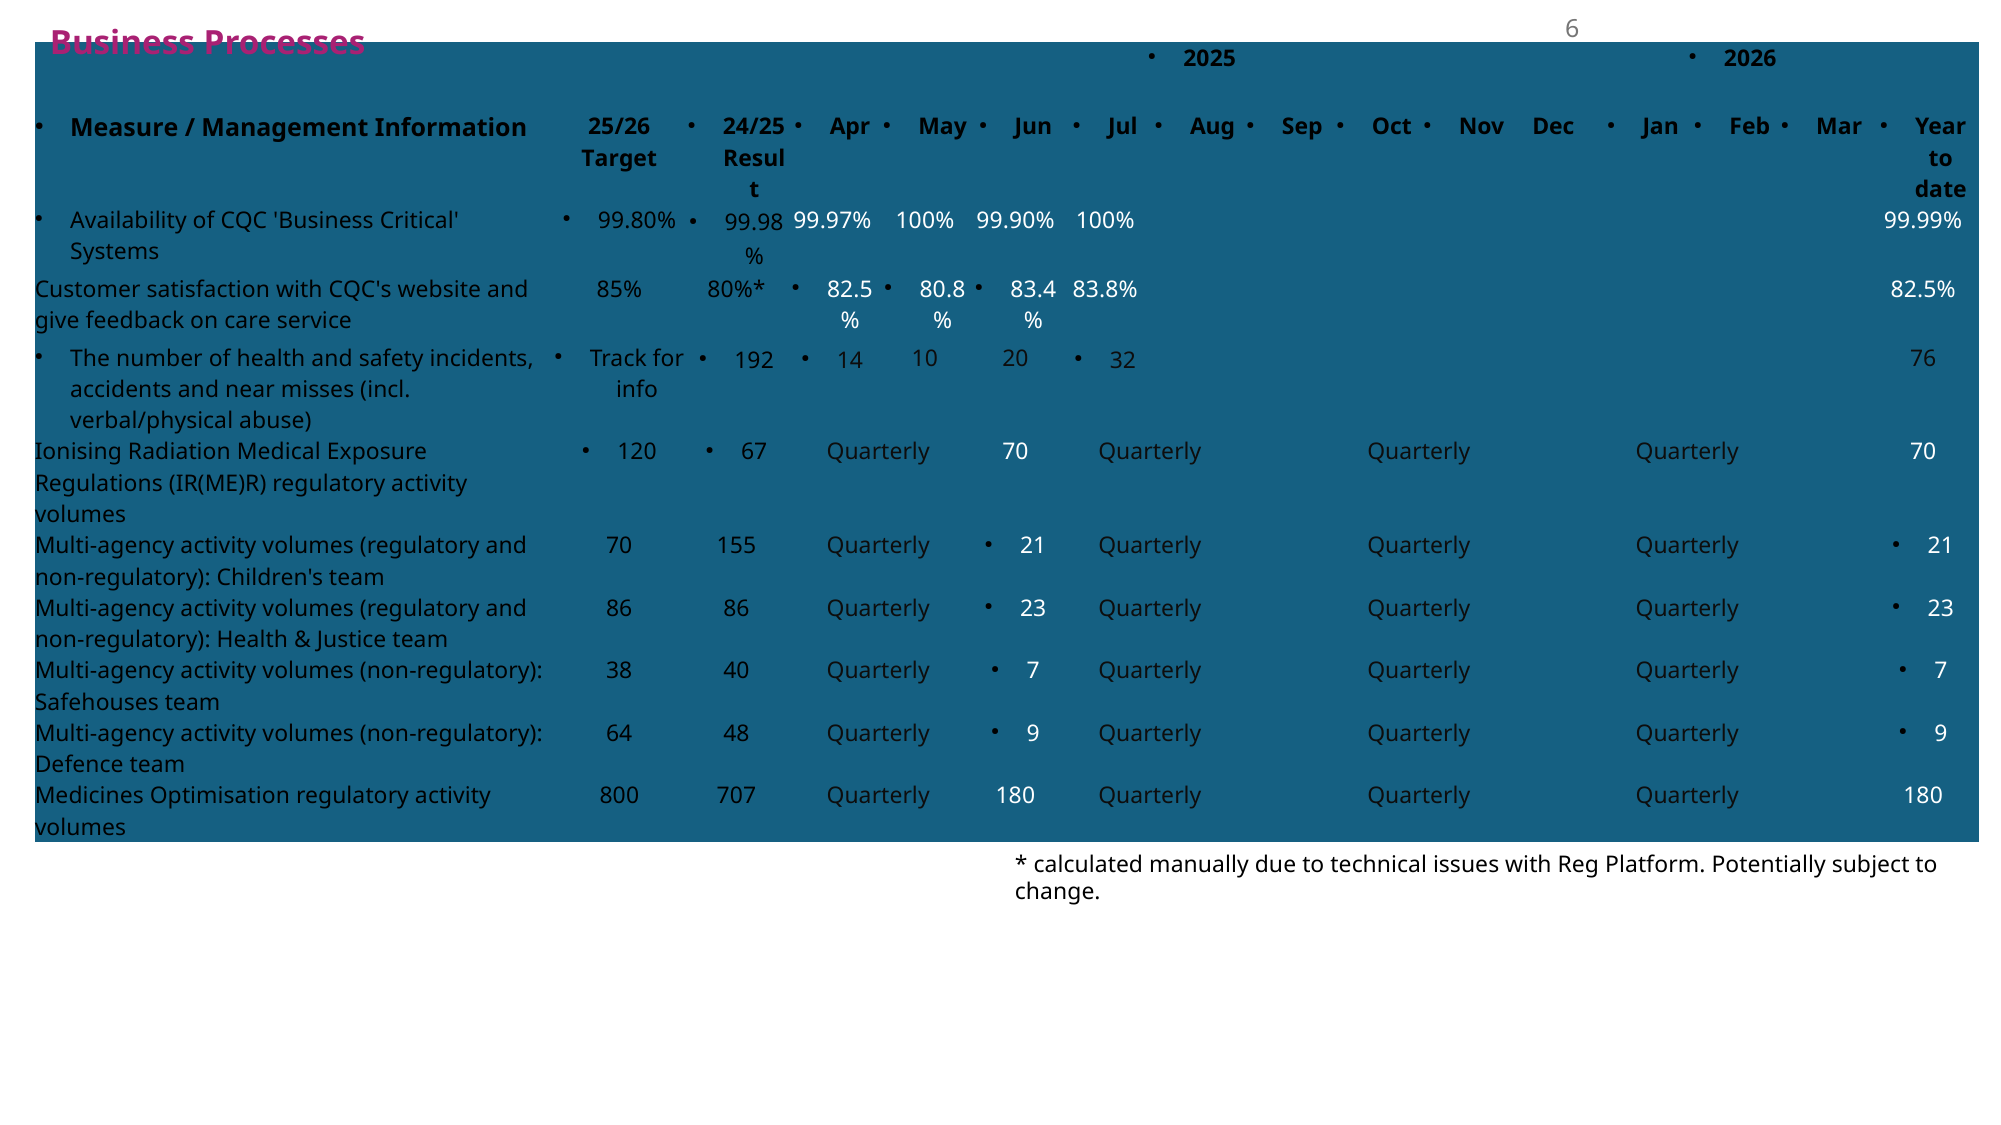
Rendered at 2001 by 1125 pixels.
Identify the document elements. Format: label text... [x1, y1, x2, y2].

table_cell Measure / Management Information [35, 110, 551, 204]
table_cell Quarterly [1329, 717, 1509, 779]
table_cell 32 [1060, 342, 1150, 435]
table_cell Quarterly [1329, 654, 1509, 717]
table_cell 180 [971, 779, 1060, 842]
table_cell Quarterly [1329, 435, 1509, 529]
table_cell Track for info [551, 342, 687, 435]
table_cell [1509, 204, 1598, 273]
table_cell 70 [1867, 435, 1979, 529]
table_cell May [879, 110, 971, 204]
table_cell 20 [971, 342, 1060, 435]
table_header [551, 42, 687, 110]
table_cell Multi-agency activity volumes (non-regulatory): Safehouses team [35, 654, 551, 717]
table_cell Quarterly [1329, 529, 1509, 592]
table_cell Quarterly [1598, 529, 1776, 592]
table_cell Multi-agency activity volumes (regulatory and non-regulatory): Children's team [35, 529, 551, 592]
table_cell 70 [971, 435, 1060, 529]
table_cell Mar [1776, 110, 1867, 204]
table_cell [1150, 273, 1240, 342]
table_cell 80%* [687, 273, 786, 342]
table_cell Multi-agency activity volumes (regulatory and non-regulatory): Health & Justice team [35, 592, 551, 654]
table_cell Jul [1060, 110, 1150, 204]
table_cell [1150, 342, 1240, 435]
table_cell [1419, 342, 1509, 435]
table_cell Medicines Optimisation regulatory activity volumes [35, 779, 551, 842]
table_cell [1150, 204, 1240, 273]
table_cell [1509, 654, 1598, 717]
table_cell Quarterly [786, 779, 971, 842]
table_cell Quarterly [786, 592, 971, 654]
table_cell 800 [551, 779, 687, 842]
table_cell [1776, 435, 1867, 529]
table_cell [1419, 273, 1509, 342]
table_cell [1240, 273, 1329, 342]
table_cell 38 [551, 654, 687, 717]
table_cell 24/25 Result [687, 110, 786, 204]
table_cell [1776, 654, 1867, 717]
table_cell [1329, 342, 1419, 435]
table_cell Feb [1688, 110, 1776, 204]
table_cell 99.80% [551, 204, 687, 273]
table_cell [1688, 273, 1776, 342]
table_cell [1419, 204, 1509, 273]
table_cell 21 [1867, 529, 1979, 592]
table_cell Year to date [1867, 110, 1979, 204]
table_cell [1688, 342, 1776, 435]
table_cell 86 [551, 592, 687, 654]
table_cell Oct [1329, 110, 1419, 204]
table_cell 99.97% [786, 204, 879, 273]
table_cell 10 [879, 342, 971, 435]
table_cell 40 [687, 654, 786, 717]
table_cell 21 [971, 529, 1060, 592]
table_header [687, 42, 786, 110]
table_cell 23 [971, 592, 1060, 654]
table_cell [1240, 654, 1329, 717]
table_header [35, 70, 551, 110]
table_cell 9 [1867, 717, 1979, 779]
table_cell [1329, 204, 1419, 273]
table_cell 76 [1867, 342, 1979, 435]
table_cell [1240, 717, 1329, 779]
table_cell 86 [687, 592, 786, 654]
table_cell [1240, 529, 1329, 592]
title Business Processes [34, 14, 664, 70]
table_header [1867, 60, 1979, 110]
table_cell Quarterly [1329, 592, 1509, 654]
table_cell 100% [879, 204, 971, 273]
table_cell 67 [687, 435, 786, 529]
table_cell Quarterly [786, 717, 971, 779]
table_cell [1598, 204, 1688, 273]
table_cell Quarterly [1598, 779, 1776, 841]
table_header 2025 [786, 42, 1598, 110]
table_cell [1329, 273, 1419, 342]
table_cell Availability of CQC 'Business Critical' Systems [35, 204, 551, 273]
table_cell 83.4% [971, 273, 1060, 342]
table_cell 99.98% [687, 204, 786, 273]
table_cell [1240, 204, 1329, 273]
table_cell 155 [687, 529, 786, 592]
table_cell Quarterly [1598, 654, 1776, 717]
table_cell Aug [1150, 110, 1240, 204]
table_cell Apr [786, 110, 879, 204]
table_cell Jan [1598, 110, 1688, 204]
table_cell [1776, 717, 1867, 779]
table_cell 99.99% [1867, 204, 1979, 273]
table_cell [1240, 779, 1329, 841]
table_cell [1509, 342, 1598, 435]
table_cell 83.8% [1060, 273, 1150, 342]
table_cell [1598, 273, 1688, 342]
table_header 2026 [1598, 60, 1867, 110]
table_cell [1509, 435, 1598, 529]
table_cell [1240, 435, 1329, 529]
table_cell [1598, 342, 1688, 435]
table_cell 7 [971, 654, 1060, 717]
table_cell 7 [1867, 654, 1979, 717]
text_box 6 [1550, 0, 2000, 60]
table_cell 82.5% [786, 273, 879, 342]
table_cell Quarterly [1598, 717, 1776, 779]
table_cell 100% [1060, 204, 1150, 273]
table_cell Quarterly [1598, 592, 1776, 654]
table_cell 85% [551, 273, 687, 342]
table_cell Quarterly [1060, 592, 1240, 654]
table_cell Multi-agency activity volumes (non-regulatory): Defence team [35, 717, 551, 779]
table_cell [1776, 204, 1867, 273]
table_cell Quarterly [1060, 779, 1240, 841]
table_cell The number of health and safety incidents, accidents and near misses (incl. verbal/physical abuse) [35, 342, 551, 435]
table_cell [1776, 342, 1867, 435]
table_cell 25/26 Target [551, 110, 687, 204]
table_cell [1688, 204, 1776, 273]
table_cell 14 [786, 342, 879, 435]
table_cell [1776, 529, 1867, 592]
table_cell Dec [1509, 110, 1598, 204]
table_cell Quarterly [786, 654, 971, 717]
table_cell Quarterly [786, 529, 971, 592]
table_cell [1509, 529, 1598, 592]
table_cell Quarterly [786, 435, 971, 529]
table_cell [1240, 342, 1329, 435]
table_cell [1776, 273, 1867, 342]
table_cell Sep [1240, 110, 1329, 204]
text_box * calculated manually due to technical issues with Reg Platform. Potentially subject to change. [999, 841, 1990, 885]
table_cell [1240, 592, 1329, 654]
table_cell Ionising Radiation Medical Exposure Regulations (IR(ME)R) regulatory activity volumes [35, 435, 551, 529]
table_cell [1509, 779, 1598, 841]
table_cell Quarterly [1060, 435, 1240, 529]
table_cell 80.8% [879, 273, 971, 342]
table_cell 64 [551, 717, 687, 779]
table_cell Quarterly [1598, 435, 1776, 529]
table_cell 192 [687, 342, 786, 435]
table_cell Nov [1419, 110, 1509, 204]
table_cell Jun [971, 110, 1060, 204]
table_cell Quarterly [1060, 654, 1240, 717]
table_cell 70 [551, 529, 687, 592]
table_cell 48 [687, 717, 786, 779]
table_cell Quarterly [1060, 717, 1240, 779]
table_cell Customer satisfaction with CQC's website and give feedback on care service [35, 273, 551, 342]
table_cell 9 [971, 717, 1060, 779]
table_cell [1509, 273, 1598, 342]
table_cell Quarterly [1060, 529, 1240, 592]
table_cell [1509, 592, 1598, 654]
table_cell 120 [551, 435, 687, 529]
table_cell [1509, 717, 1598, 779]
table_cell 707 [687, 779, 786, 842]
table_cell 23 [1867, 592, 1979, 654]
table_cell 82.5% [1867, 273, 1979, 342]
table_cell [1776, 592, 1867, 654]
table_cell 180 [1867, 779, 1979, 841]
table_cell 99.90% [971, 204, 1060, 273]
table_cell [1776, 779, 1867, 841]
table_cell Quarterly [1329, 779, 1509, 841]
